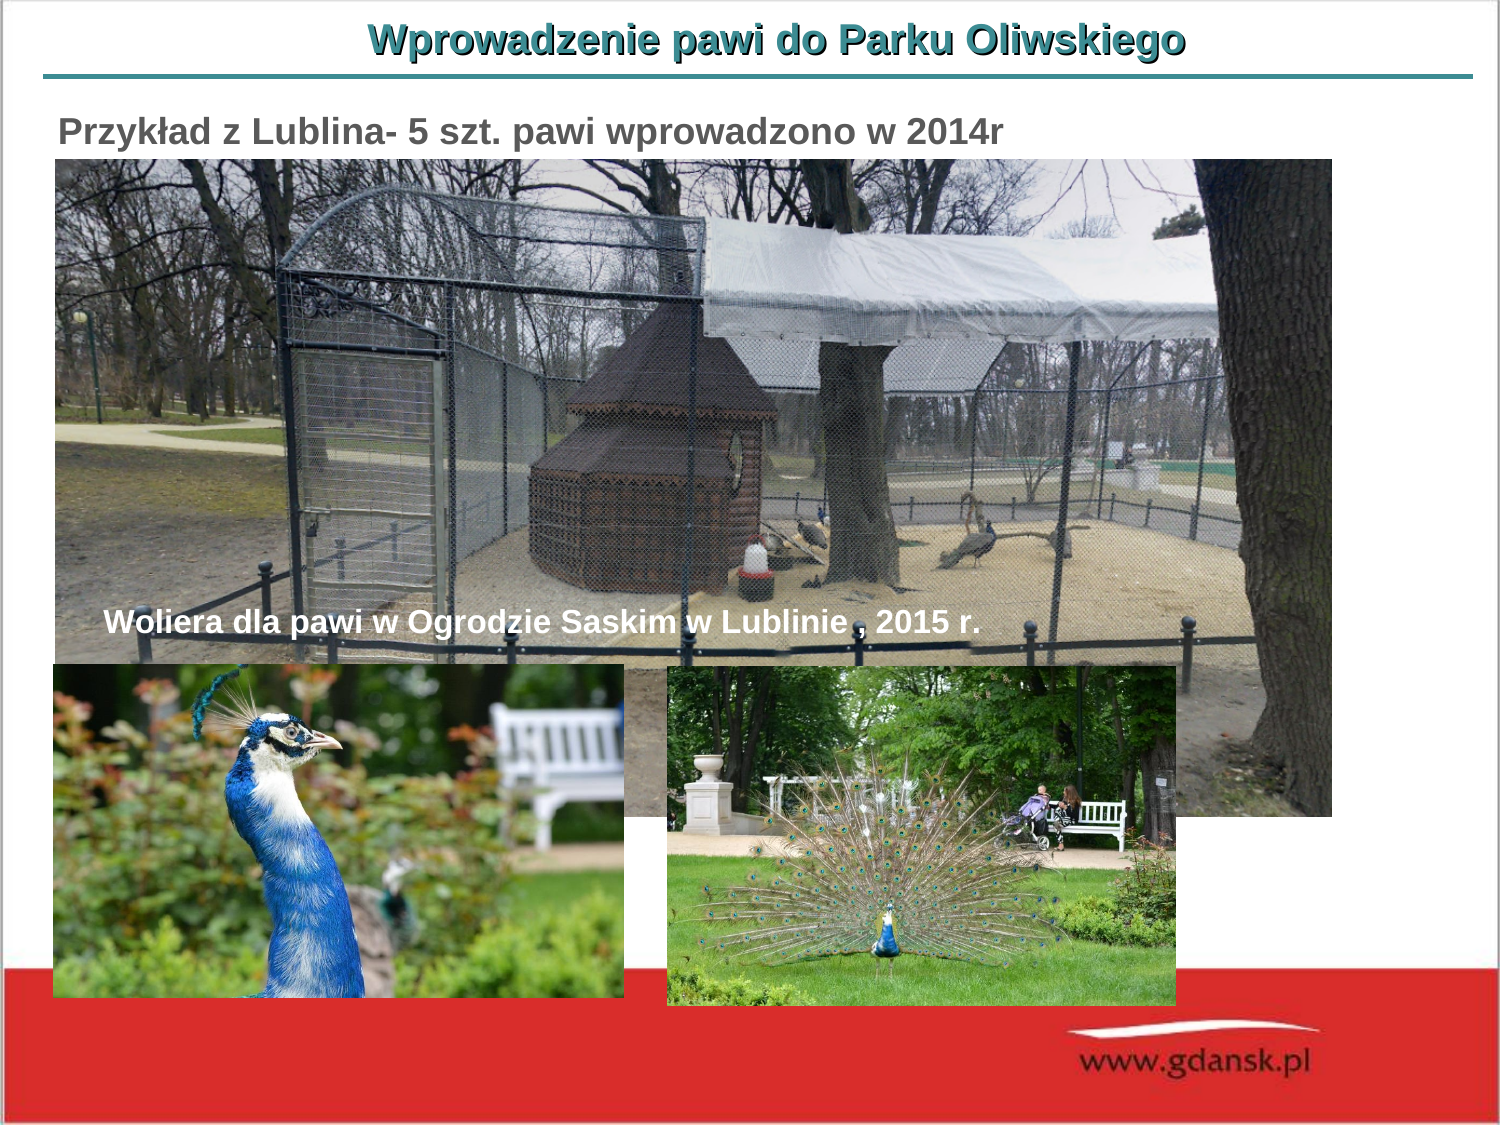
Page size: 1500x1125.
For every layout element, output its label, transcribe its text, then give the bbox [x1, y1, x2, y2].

text_box Woliera dla pawi w Ogrodzie Saskim w Lublinie , 2015 r. [88, 592, 1022, 649]
picture [0, 0, 1500, 1125]
text_box Wprowadzenie pawi do Parku Oliwskiego [53, 14, 1500, 70]
text_box Przykład z Lublina- 5 szt. pawi wprowadzono w 2014r [43, 99, 1468, 160]
